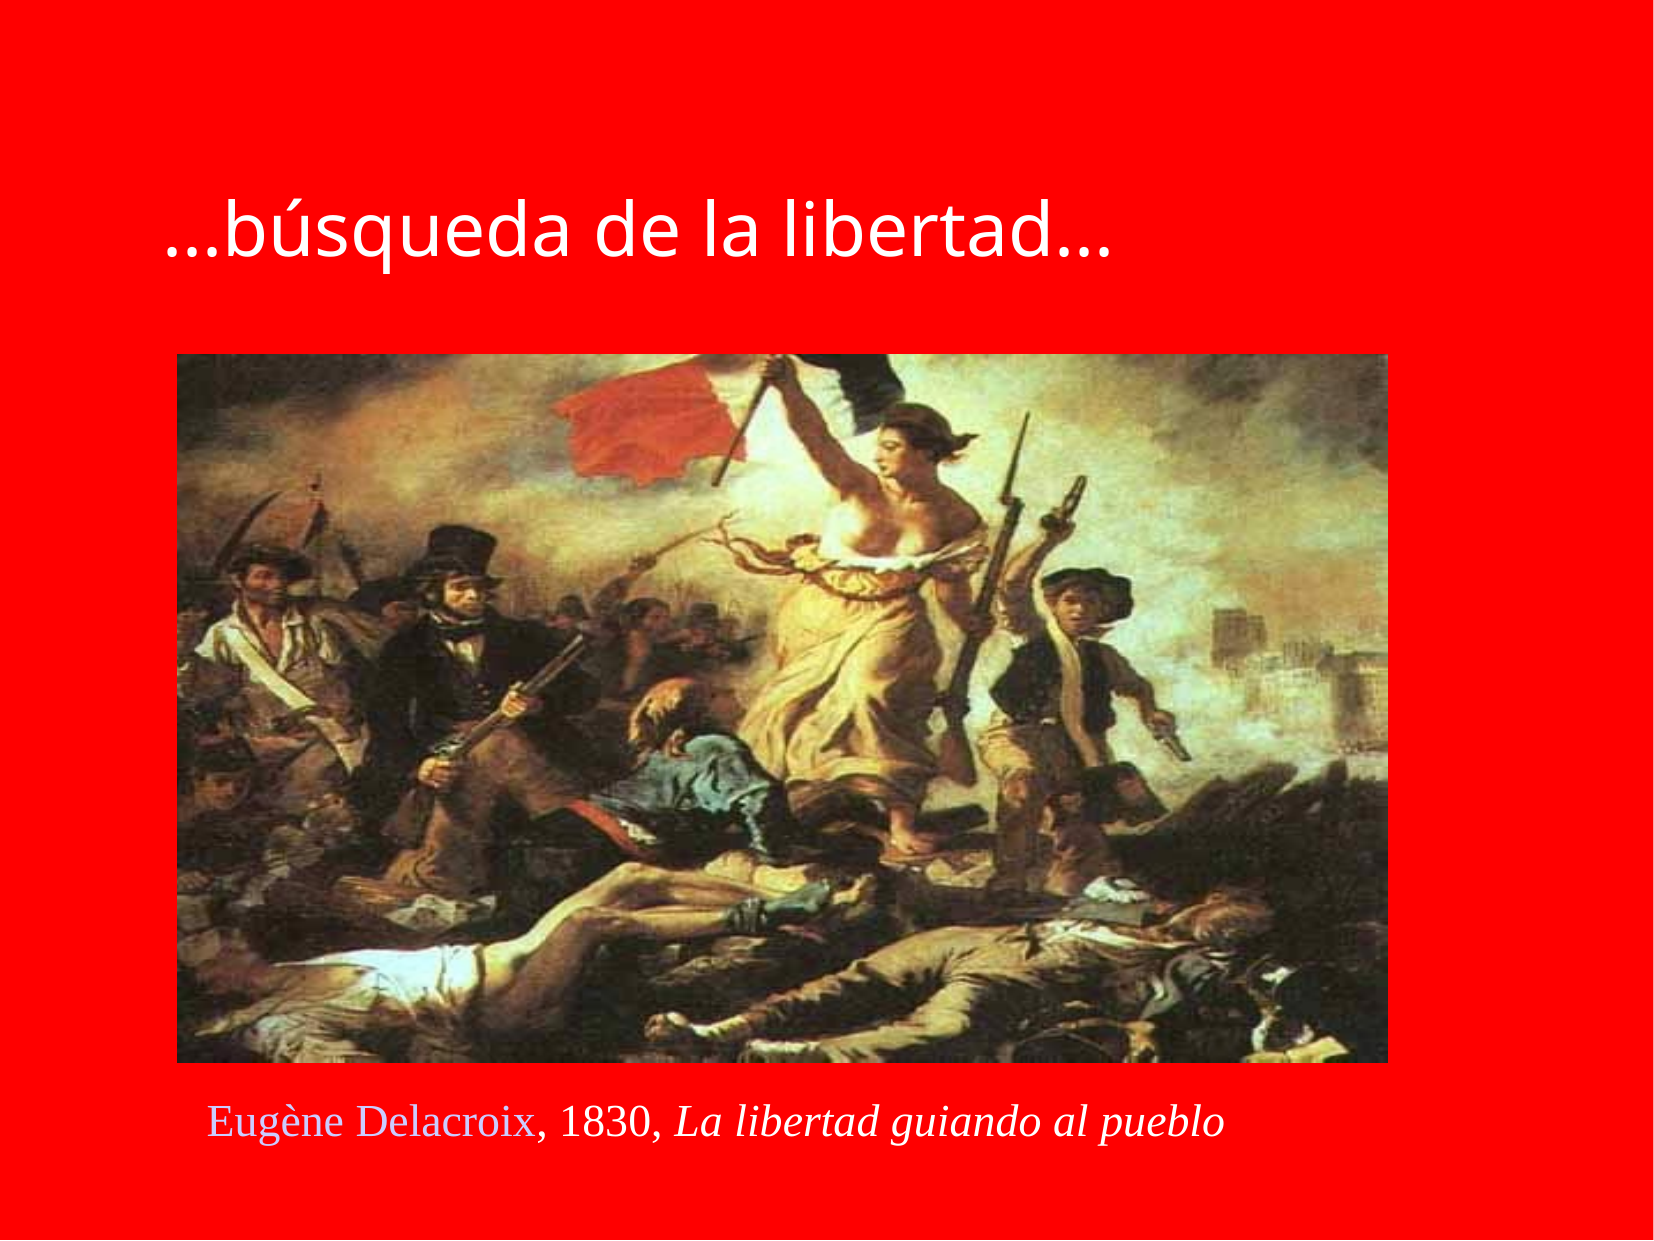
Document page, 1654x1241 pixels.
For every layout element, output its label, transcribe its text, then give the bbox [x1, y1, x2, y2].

text_box Eugène Delacroix, 1830, La libertad guiando al pueblo [206, 1092, 1477, 1151]
text_box ...búsqueda de la libertad... [147, 177, 1388, 325]
picture [177, 354, 1388, 1063]
